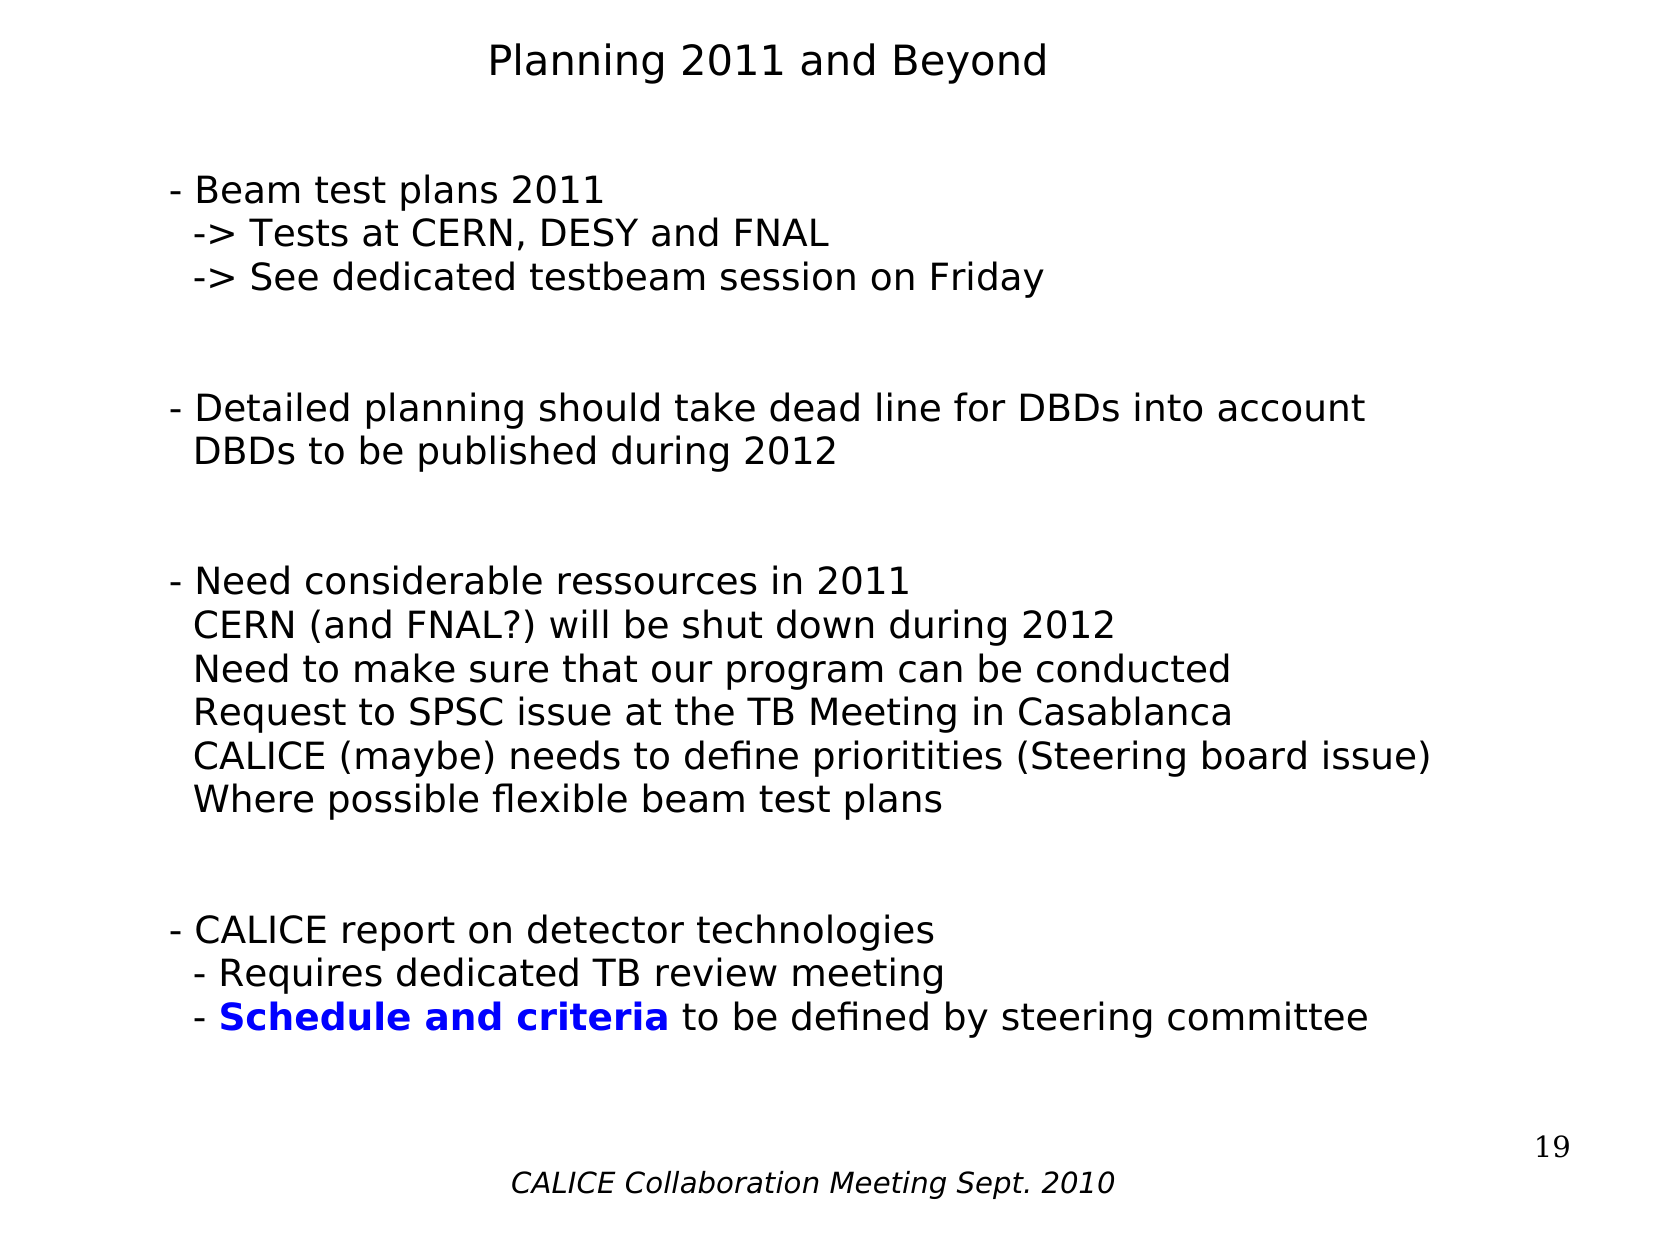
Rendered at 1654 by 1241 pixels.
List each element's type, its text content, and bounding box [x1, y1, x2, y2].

text_box - Beam test plans 2011 -> Tests at CERN, DESY and FNAL -> See dedicated testbeam session on Friday - Detailed planning should take dead line for DBDs into account DBDs to be published during 2012 - Need considerable ressources in 2011 CERN (and FNAL?) will be shut down during 2012 Need to make sure that our program can be conducted Request to SPSC issue at the TB Meeting in Casablanca CALICE (maybe) needs to define prioritities (Steering board issue) Where possible flexible beam test plans - CALICE report on detector technologies - Requires dedicated TB review meeting - Schedule and criteria to be defined by steering committee [154, 161, 1449, 1047]
text_box Planning 2011 and Beyond [472, 29, 1064, 93]
